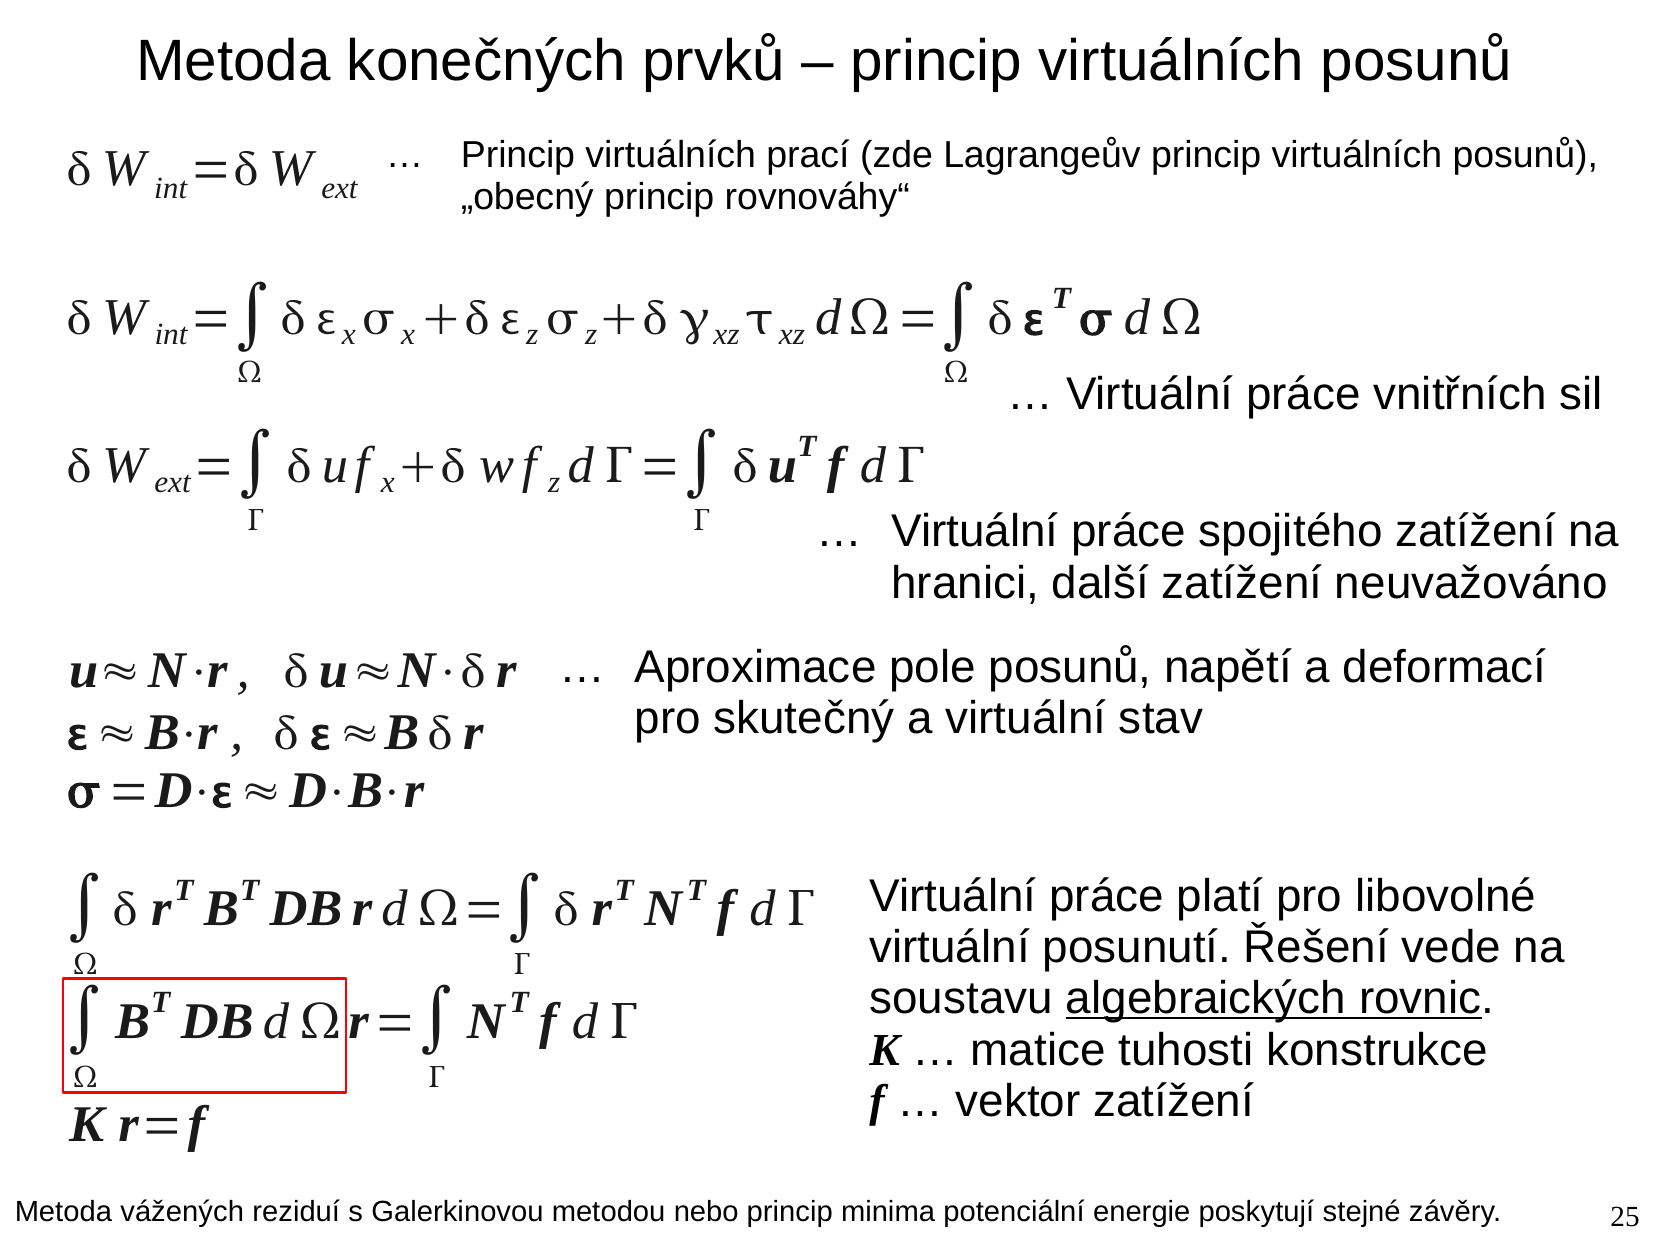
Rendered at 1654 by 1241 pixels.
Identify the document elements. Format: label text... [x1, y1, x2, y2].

chart [46, 276, 1217, 389]
chart [46, 642, 529, 820]
title Metoda konečných prvků – princip virtuálních posunů [37, 8, 1613, 113]
text_box … Aproximace pole posunů, napětí a deformací pro skutečný a virtuální stav [544, 633, 1603, 763]
chart [46, 140, 370, 206]
text_box Metoda vážených reziduí s Galerkinovou metodou nebo princip minima potenciální energie poskytují stejné závěry. [0, 1187, 1576, 1239]
text_box Virtuální práce platí pro libovolné virtuální posunutí. Řešení vede na soustavu algebraických rovnic. K … matice tuhosti konstrukce f … vektor zatížení [854, 862, 1651, 1167]
text_box … Princip virtuálních prací (zde Lagrangeův princip virtuálních posunů), „obecný princip rovnováhy“ [371, 126, 1654, 235]
chart [46, 867, 830, 1155]
chart [46, 424, 940, 537]
text_box … Virtuální práce spojitého zatížení na hranici, další zatížení neuvažováno [801, 497, 1654, 627]
text_box … Virtuální práce vnitřních sil [992, 360, 1654, 432]
